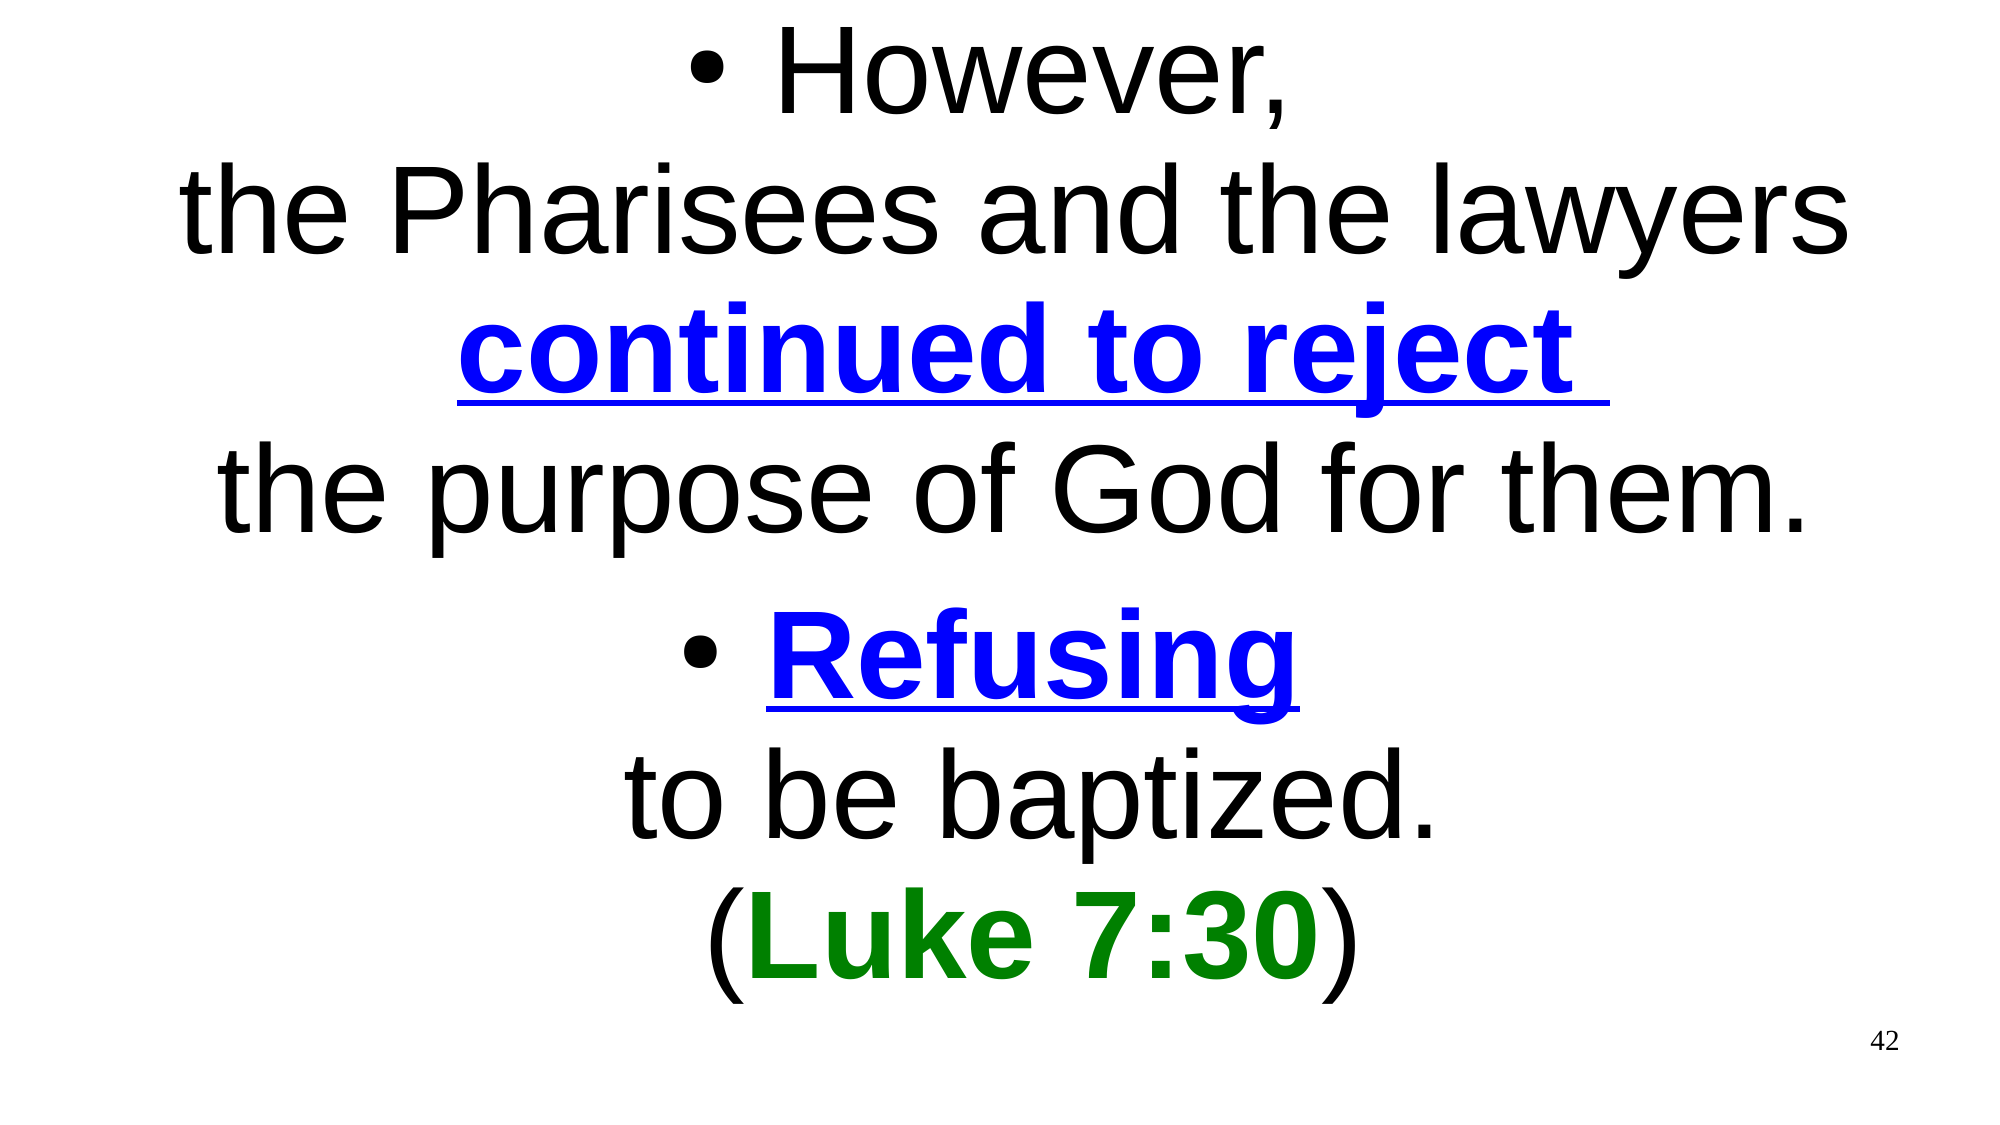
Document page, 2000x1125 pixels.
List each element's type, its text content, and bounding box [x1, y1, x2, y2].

list However, the Pharisees and the lawyers continued to reject the purpose of God for them. Refusing to be baptized. (Luke 7:30) [0, 0, 1996, 1123]
